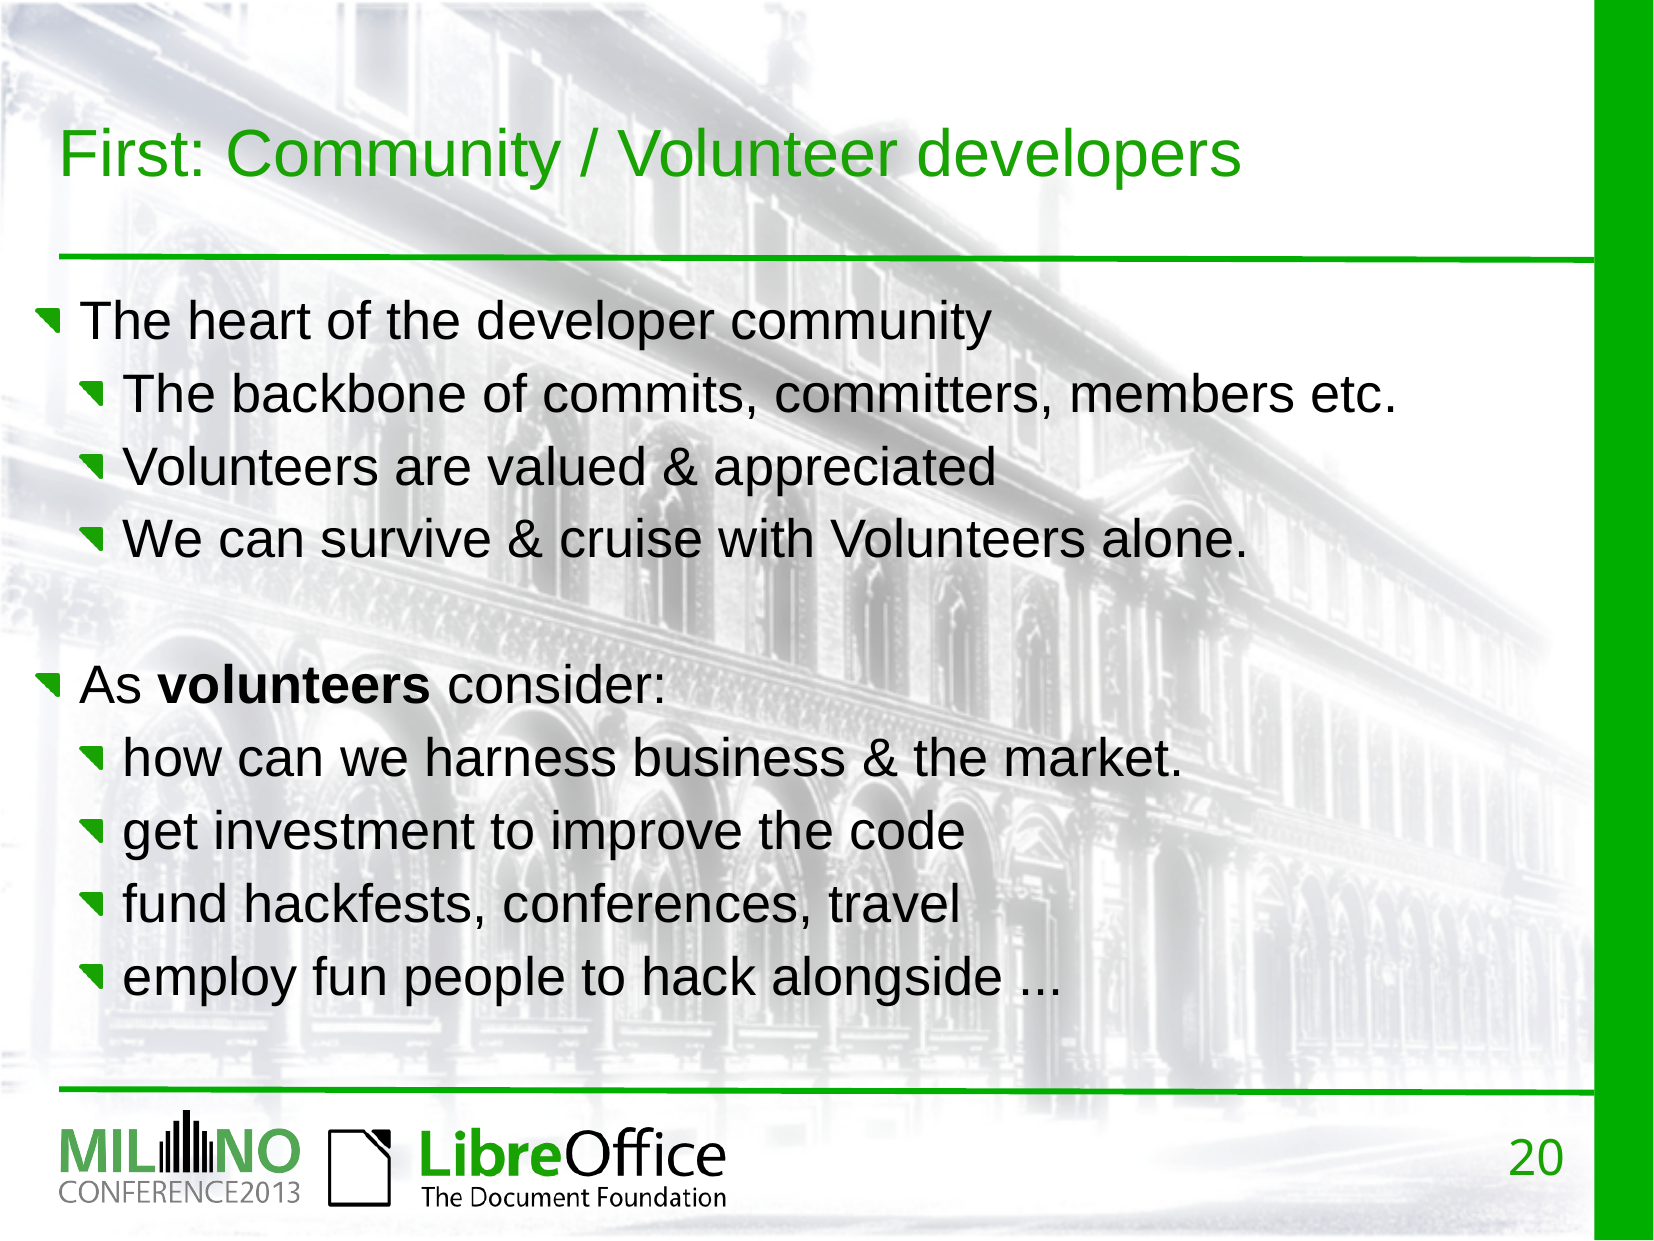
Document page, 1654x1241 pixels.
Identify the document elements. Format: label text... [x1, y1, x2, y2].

picture [0, 1, 1594, 1241]
title First: Community / Volunteer developers [59, 49, 1548, 257]
list The heart of the developer community The backbone of commits, committers, members etc. Volunteers are valued & appreciated We can survive & cruise with Volunteers alone. As volunteers consider: how can we harness business & the market. get investment to improve the code fund hackfests, conferences, travel employ fun people to hack alongside ... [35, 290, 1524, 1010]
